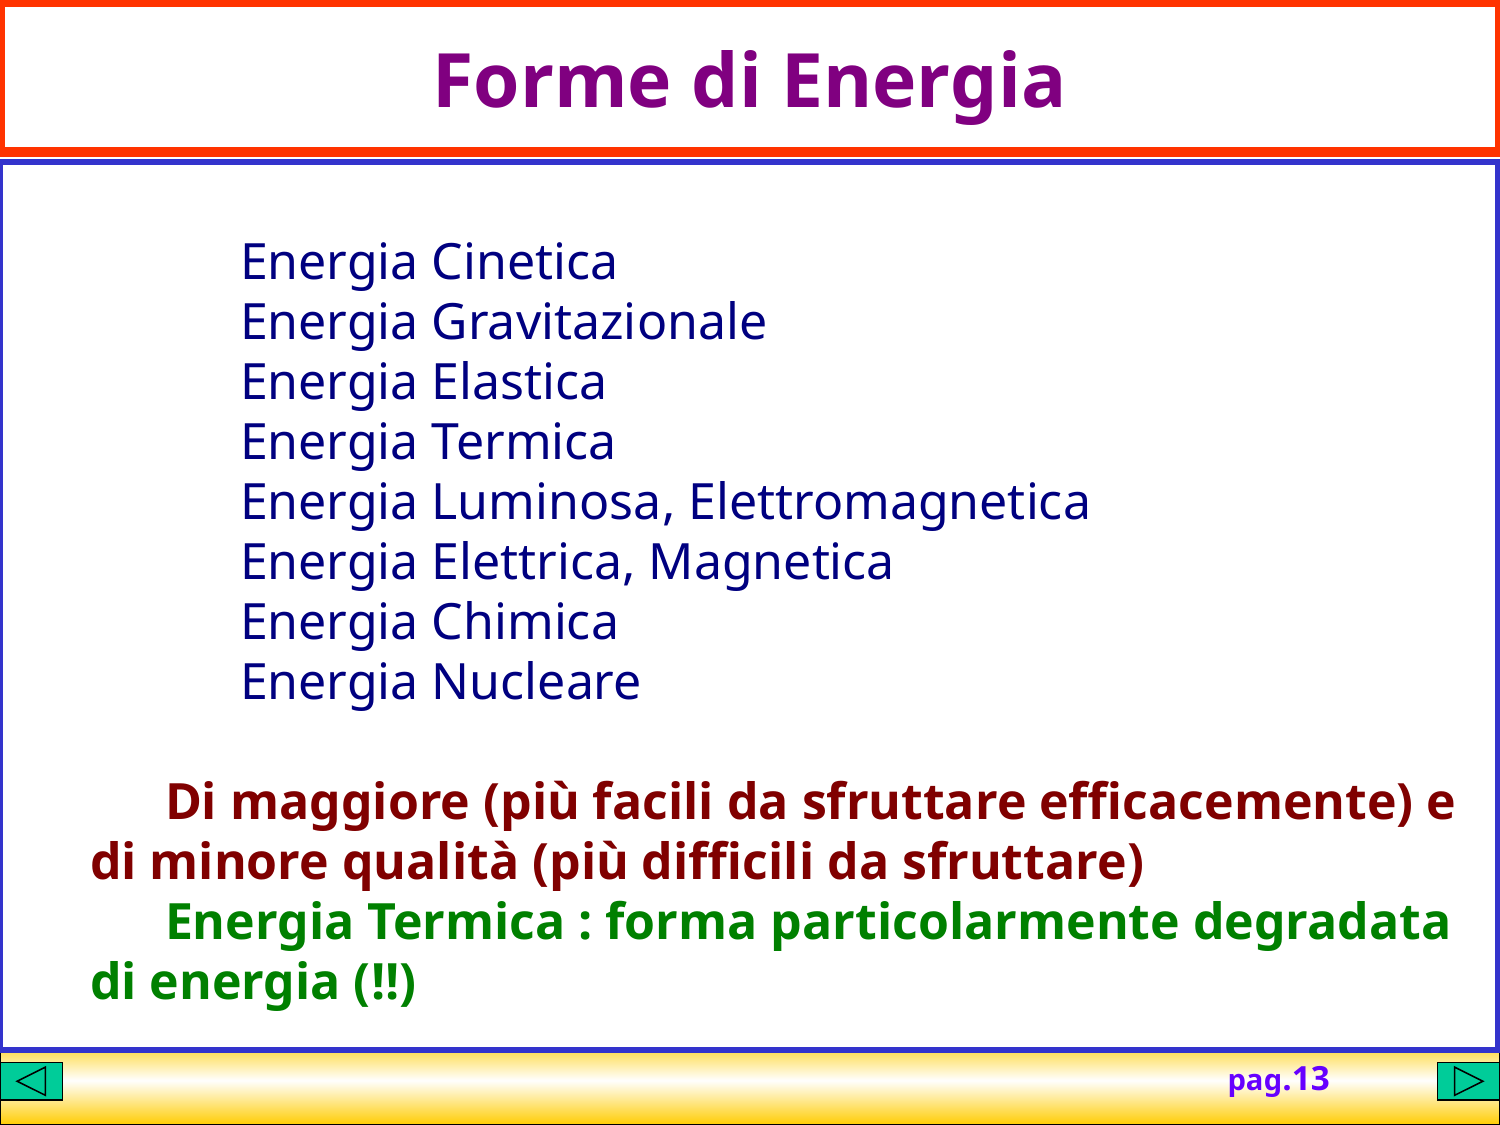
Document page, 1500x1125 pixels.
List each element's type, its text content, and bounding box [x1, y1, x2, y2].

text_box Energia Cinetica Energia Gravitazionale Energia Elastica Energia Termica Energia Luminosa, Elettromagnetica Energia Elettrica, Magnetica Energia Chimica Energia Nucleare Di maggiore (più facili da sfruttare efficacemente) e di minore qualità (più difficili da sfruttare) Energia Termica : forma particolarmente degradata di energia (!!) [0, 161, 1499, 1051]
title Forme di Energia [0, 2, 1500, 153]
